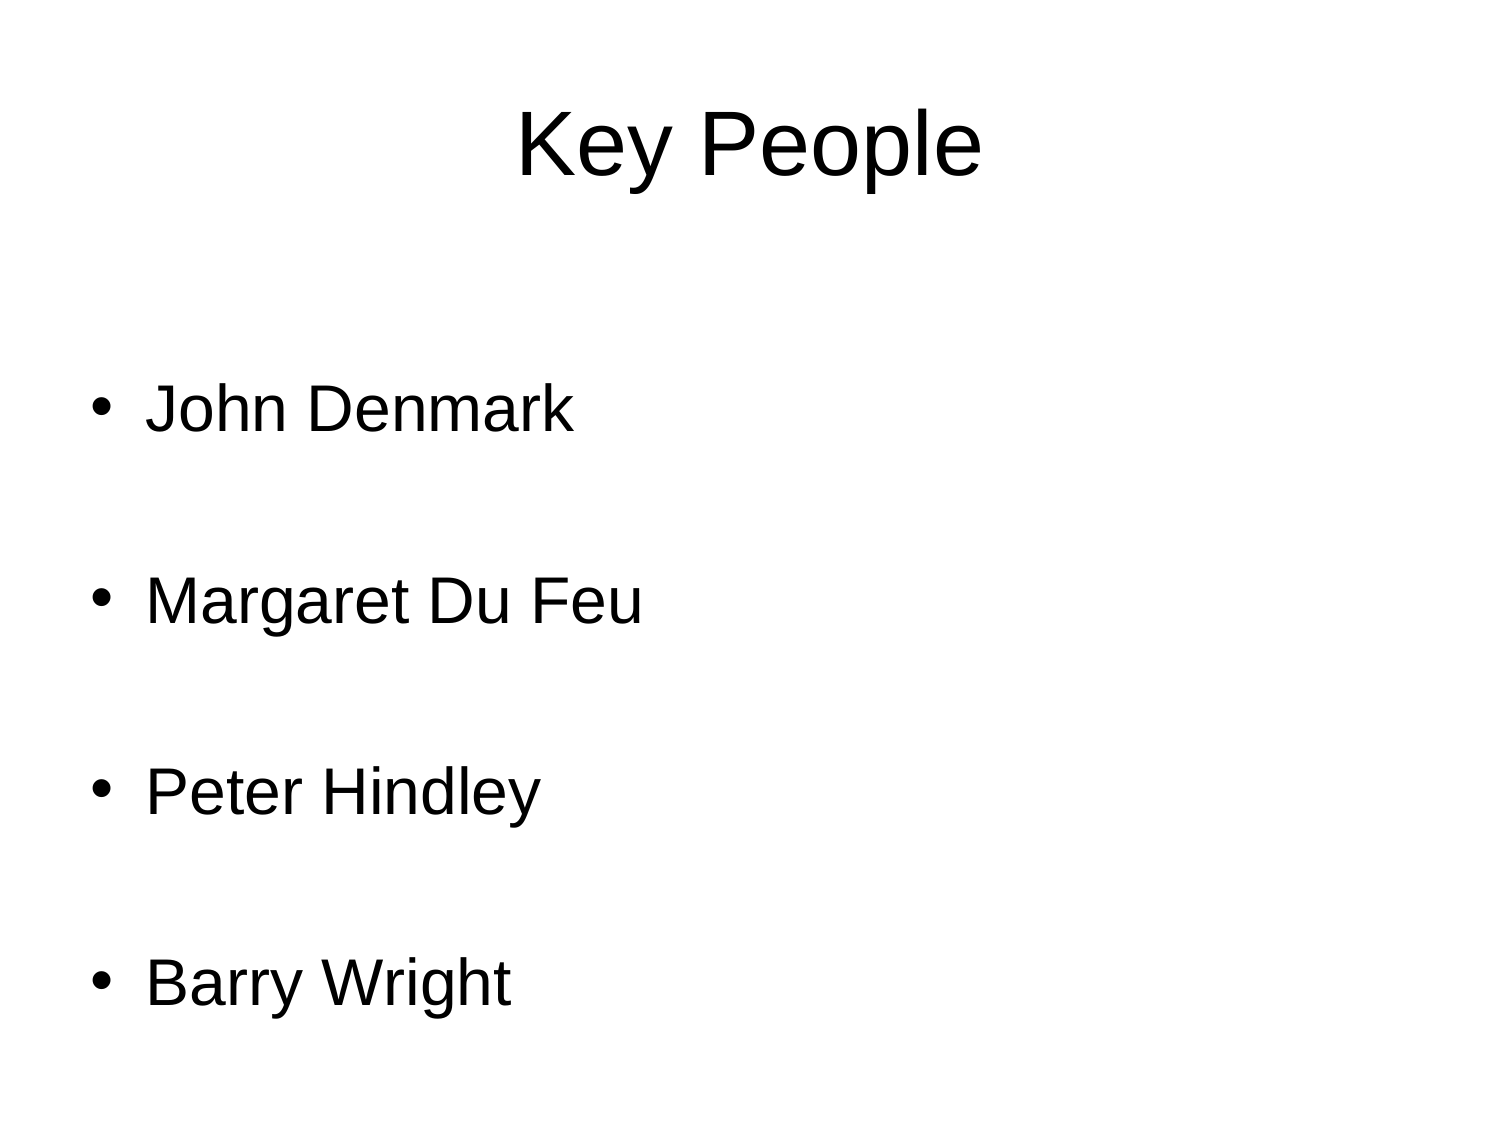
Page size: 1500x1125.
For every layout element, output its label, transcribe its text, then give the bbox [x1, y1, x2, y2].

list John Denmark Margaret Du Feu Peter Hindley Barry Wright [75, 262, 1426, 1034]
title Key People [75, 45, 1426, 233]
